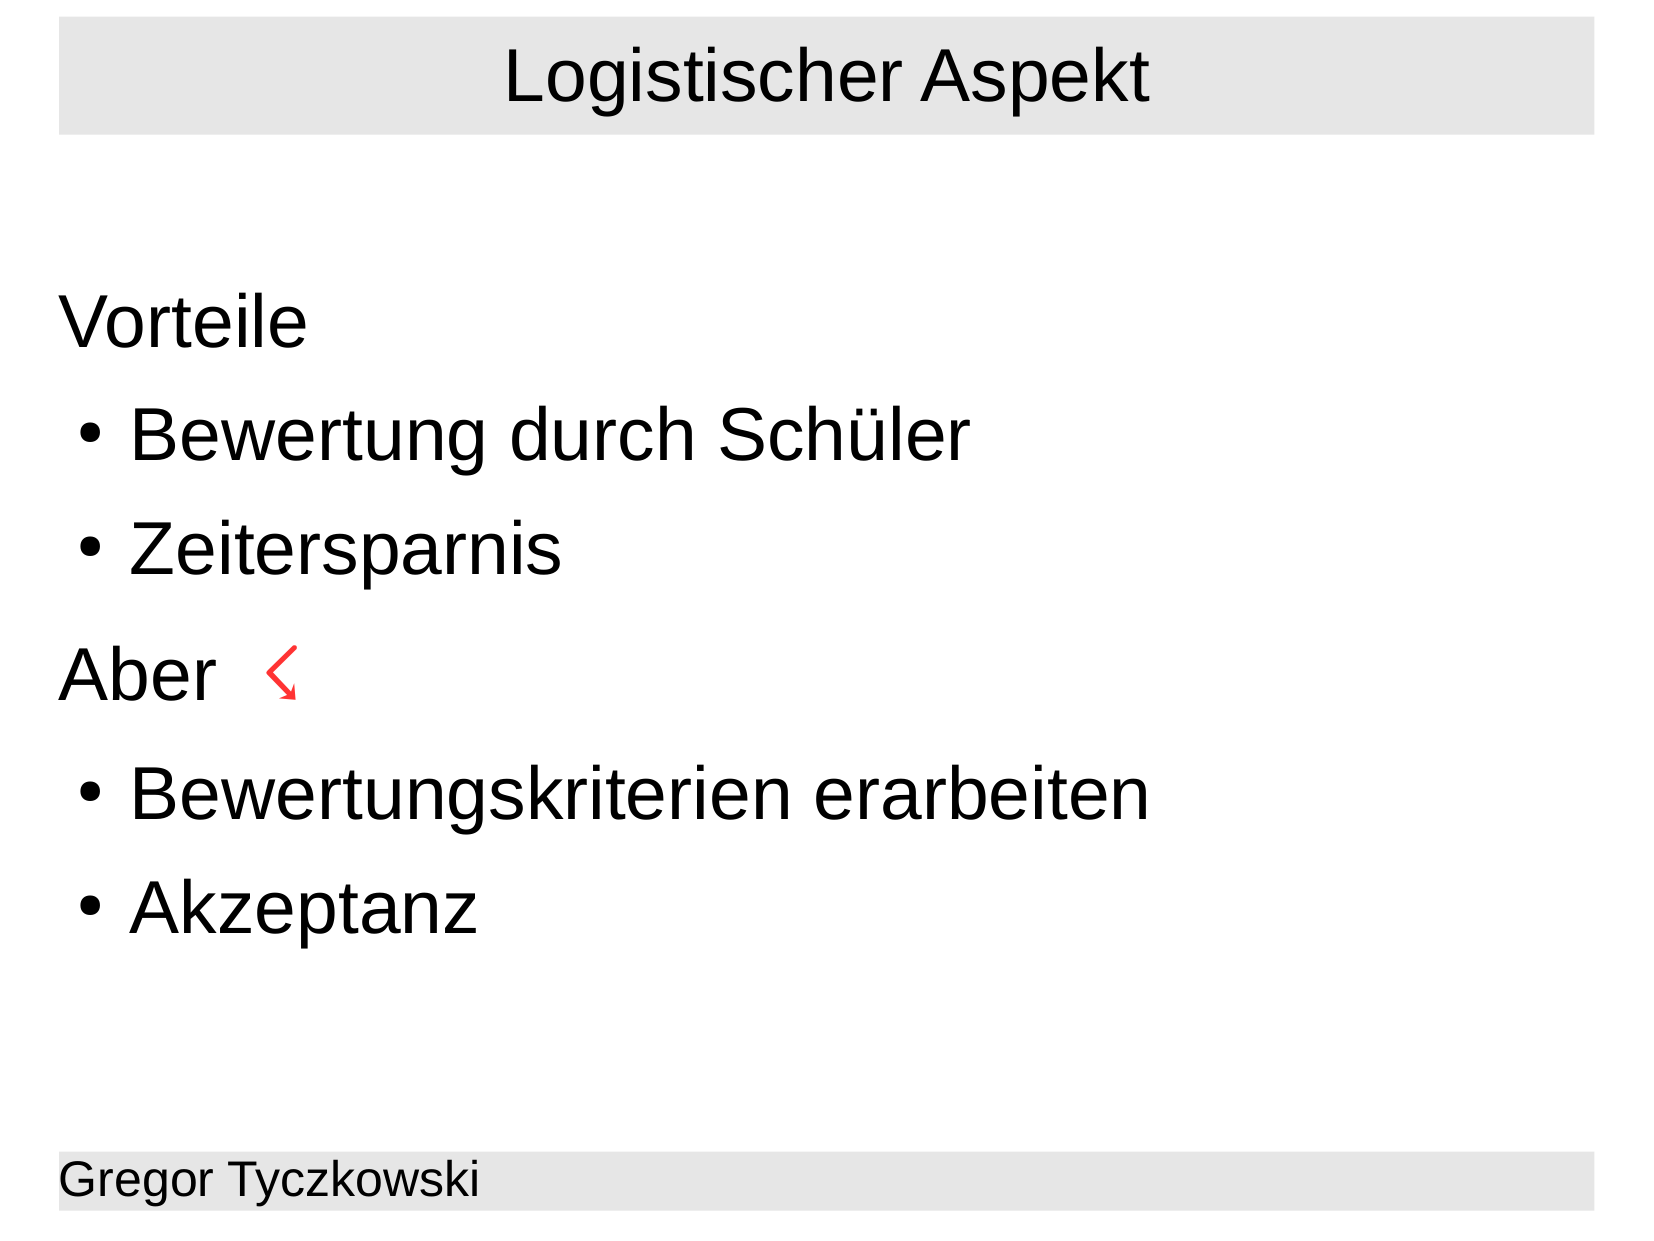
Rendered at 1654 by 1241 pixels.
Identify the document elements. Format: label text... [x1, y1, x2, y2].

title Logistischer Aspekt [59, 16, 1595, 135]
list Vorteile Bewertung durch Schüler Zeitersparnis Aber ☇ Bewertungskriterien erarbeiten Akzeptanz [59, 279, 1595, 1077]
list Gregor Tyczkowski [59, 1151, 1595, 1211]
